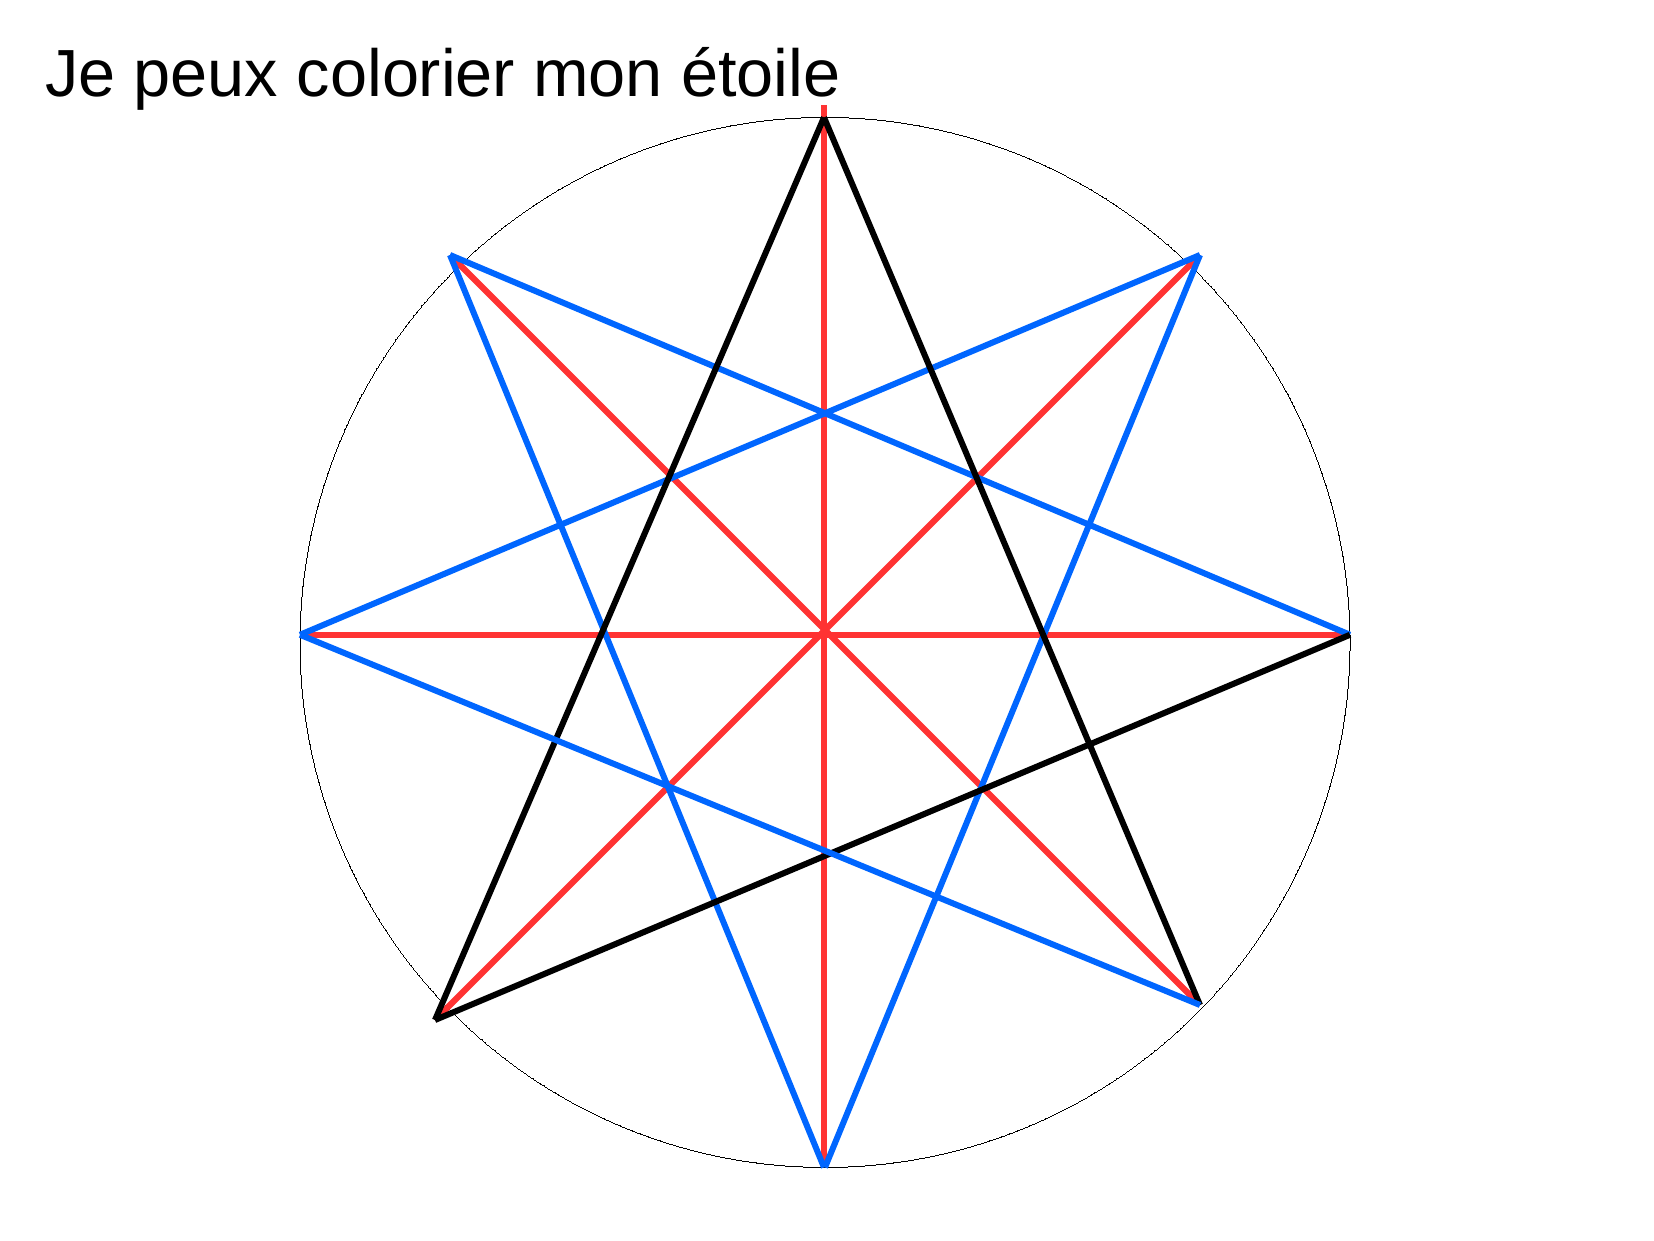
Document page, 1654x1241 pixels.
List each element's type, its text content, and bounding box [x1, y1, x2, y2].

title Je peux colorier mon étoile [45, 15, 1261, 133]
